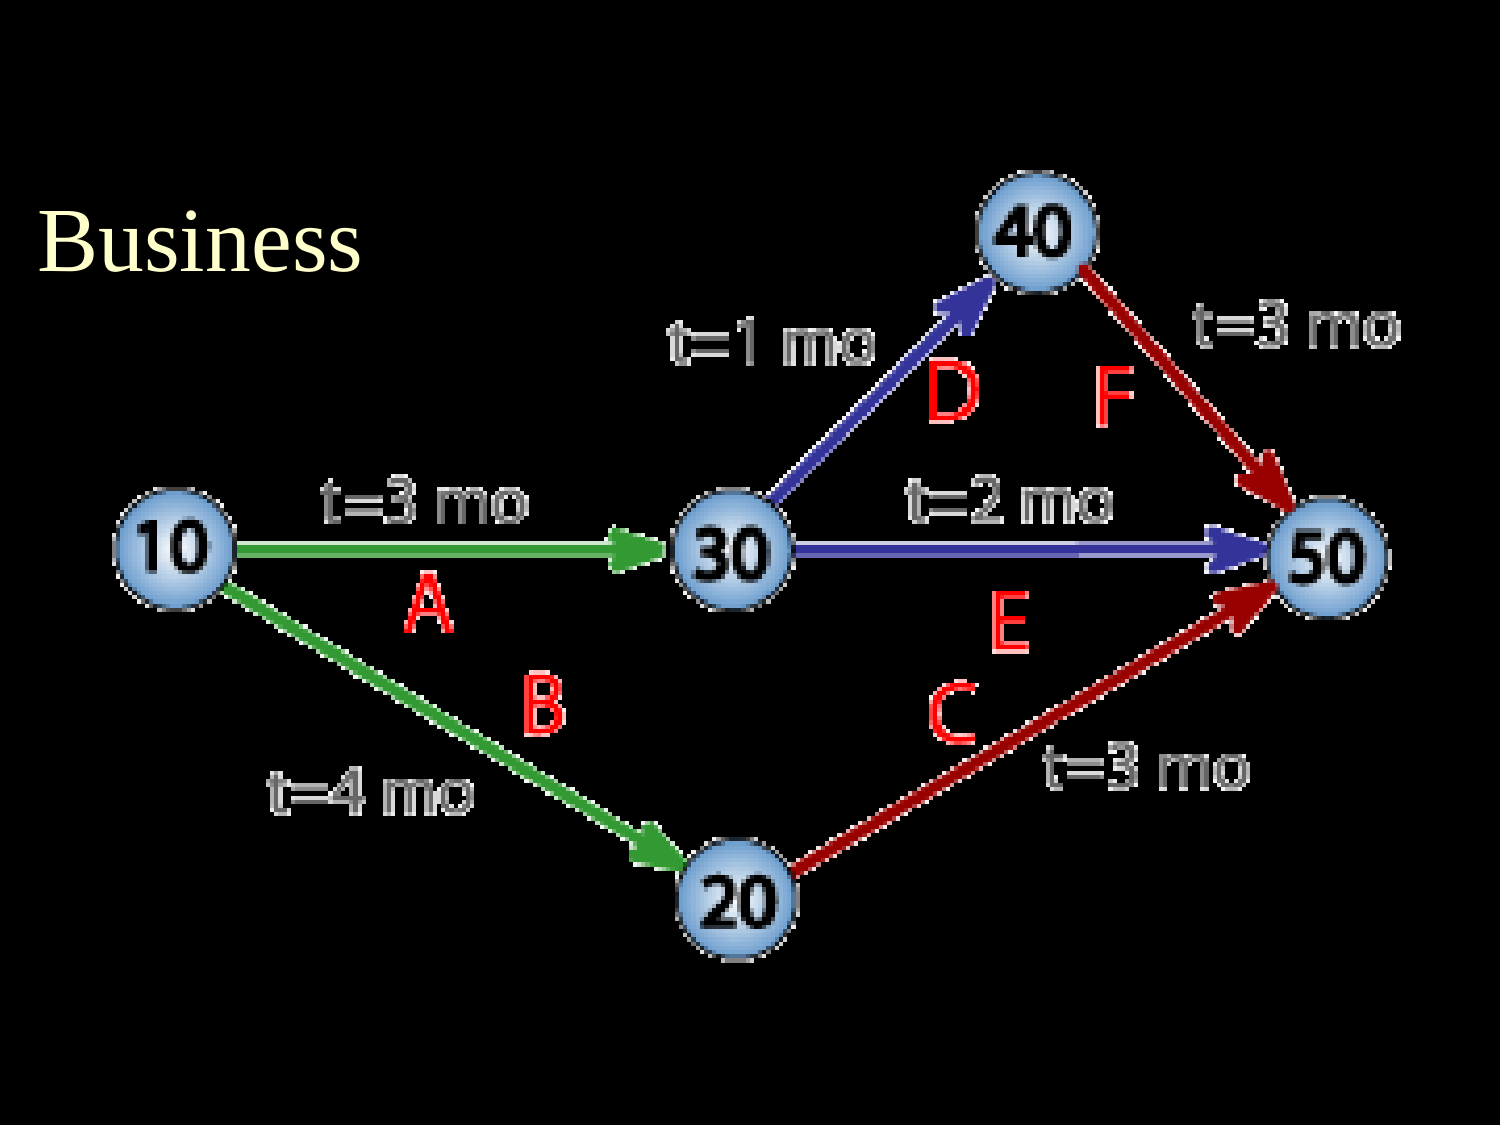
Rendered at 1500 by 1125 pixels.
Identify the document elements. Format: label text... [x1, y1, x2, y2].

picture [112, 336, 1401, 963]
title Business [22, 145, 1480, 336]
